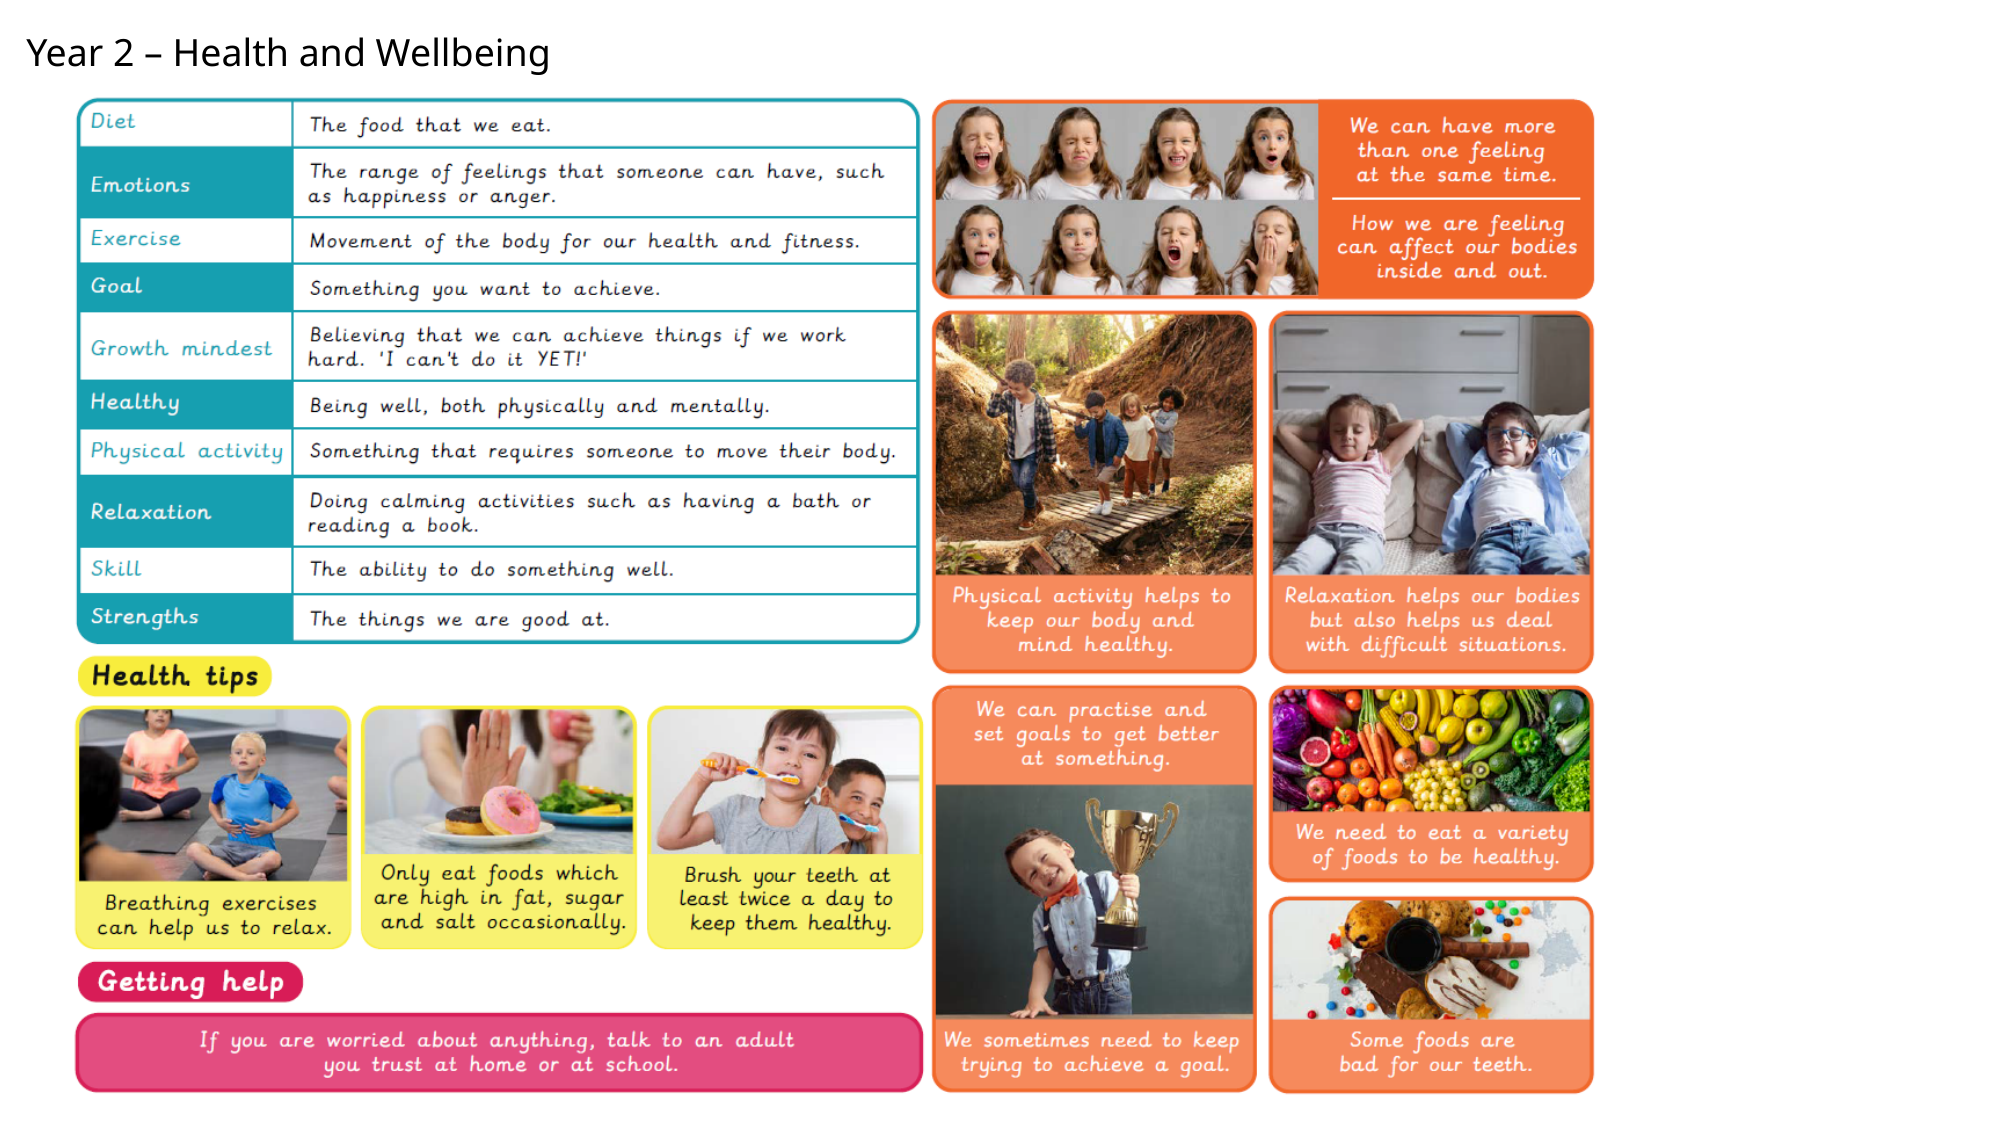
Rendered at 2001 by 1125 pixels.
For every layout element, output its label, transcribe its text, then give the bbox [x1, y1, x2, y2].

picture [70, 93, 1607, 1107]
title Year 2 – Health and Wellbeing [11, 14, 689, 94]
